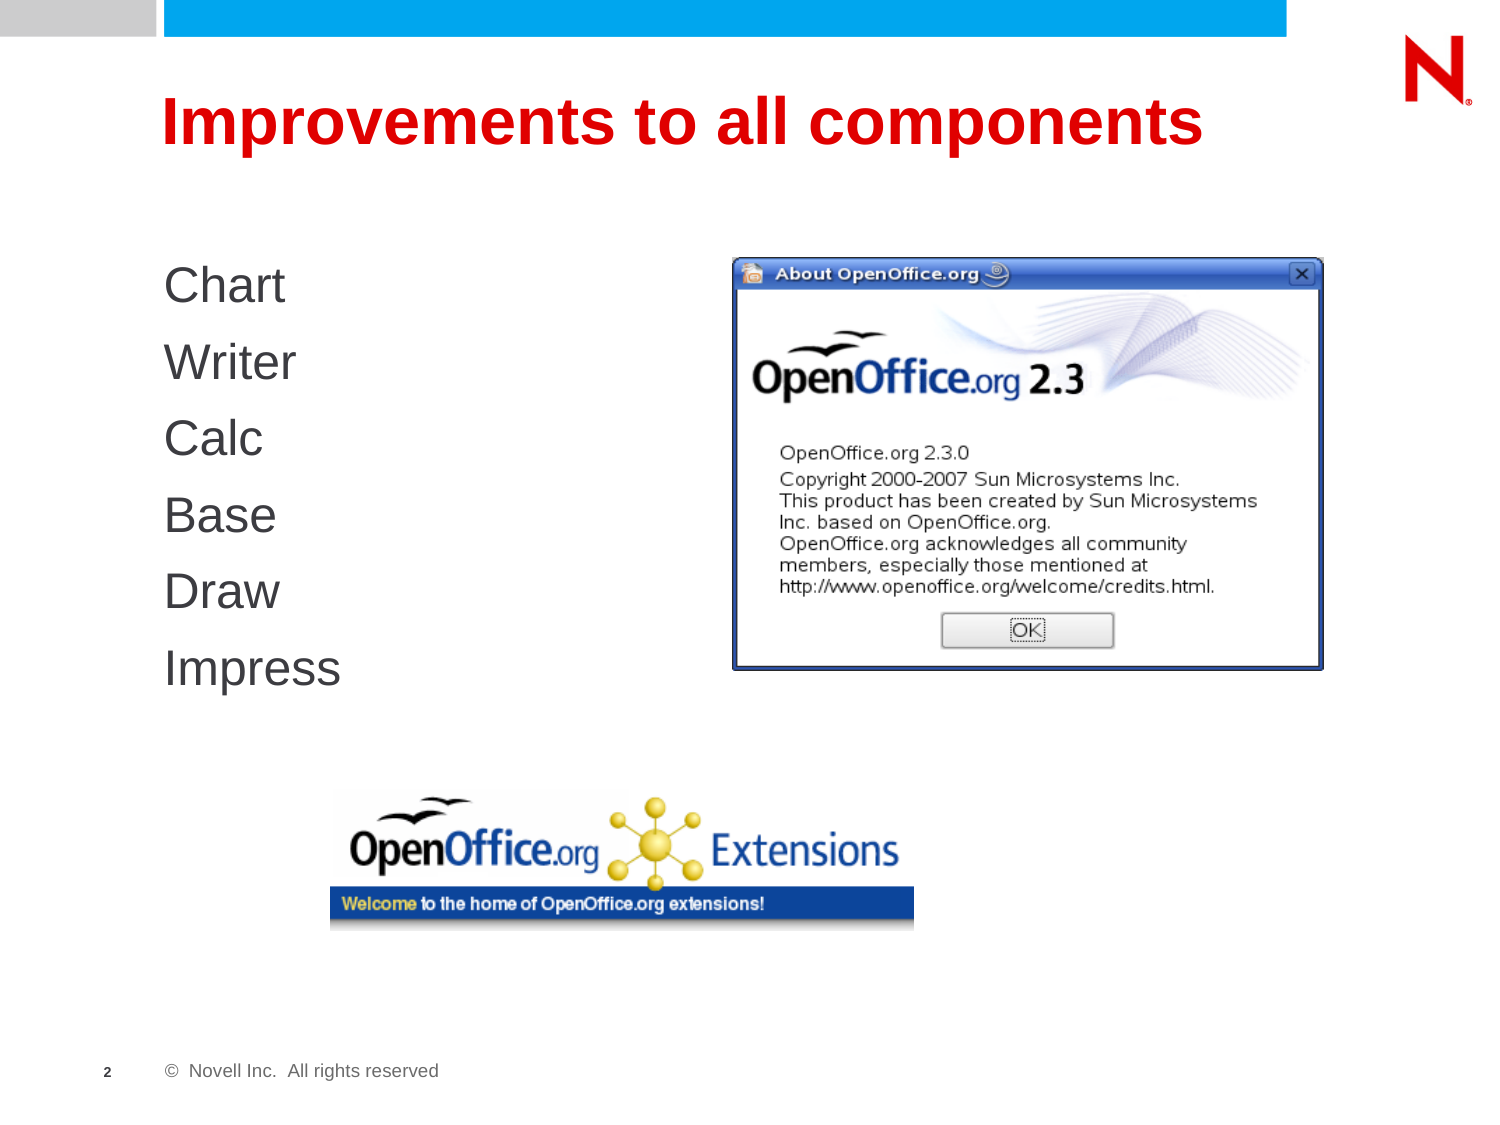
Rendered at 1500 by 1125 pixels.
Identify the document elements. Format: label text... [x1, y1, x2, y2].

picture [330, 780, 914, 931]
picture [1403, 32, 1473, 107]
picture [732, 257, 1324, 671]
list Chart Writer Calc Base Draw Impress [163, 254, 1404, 986]
title Improvements to all components [161, 41, 1383, 205]
